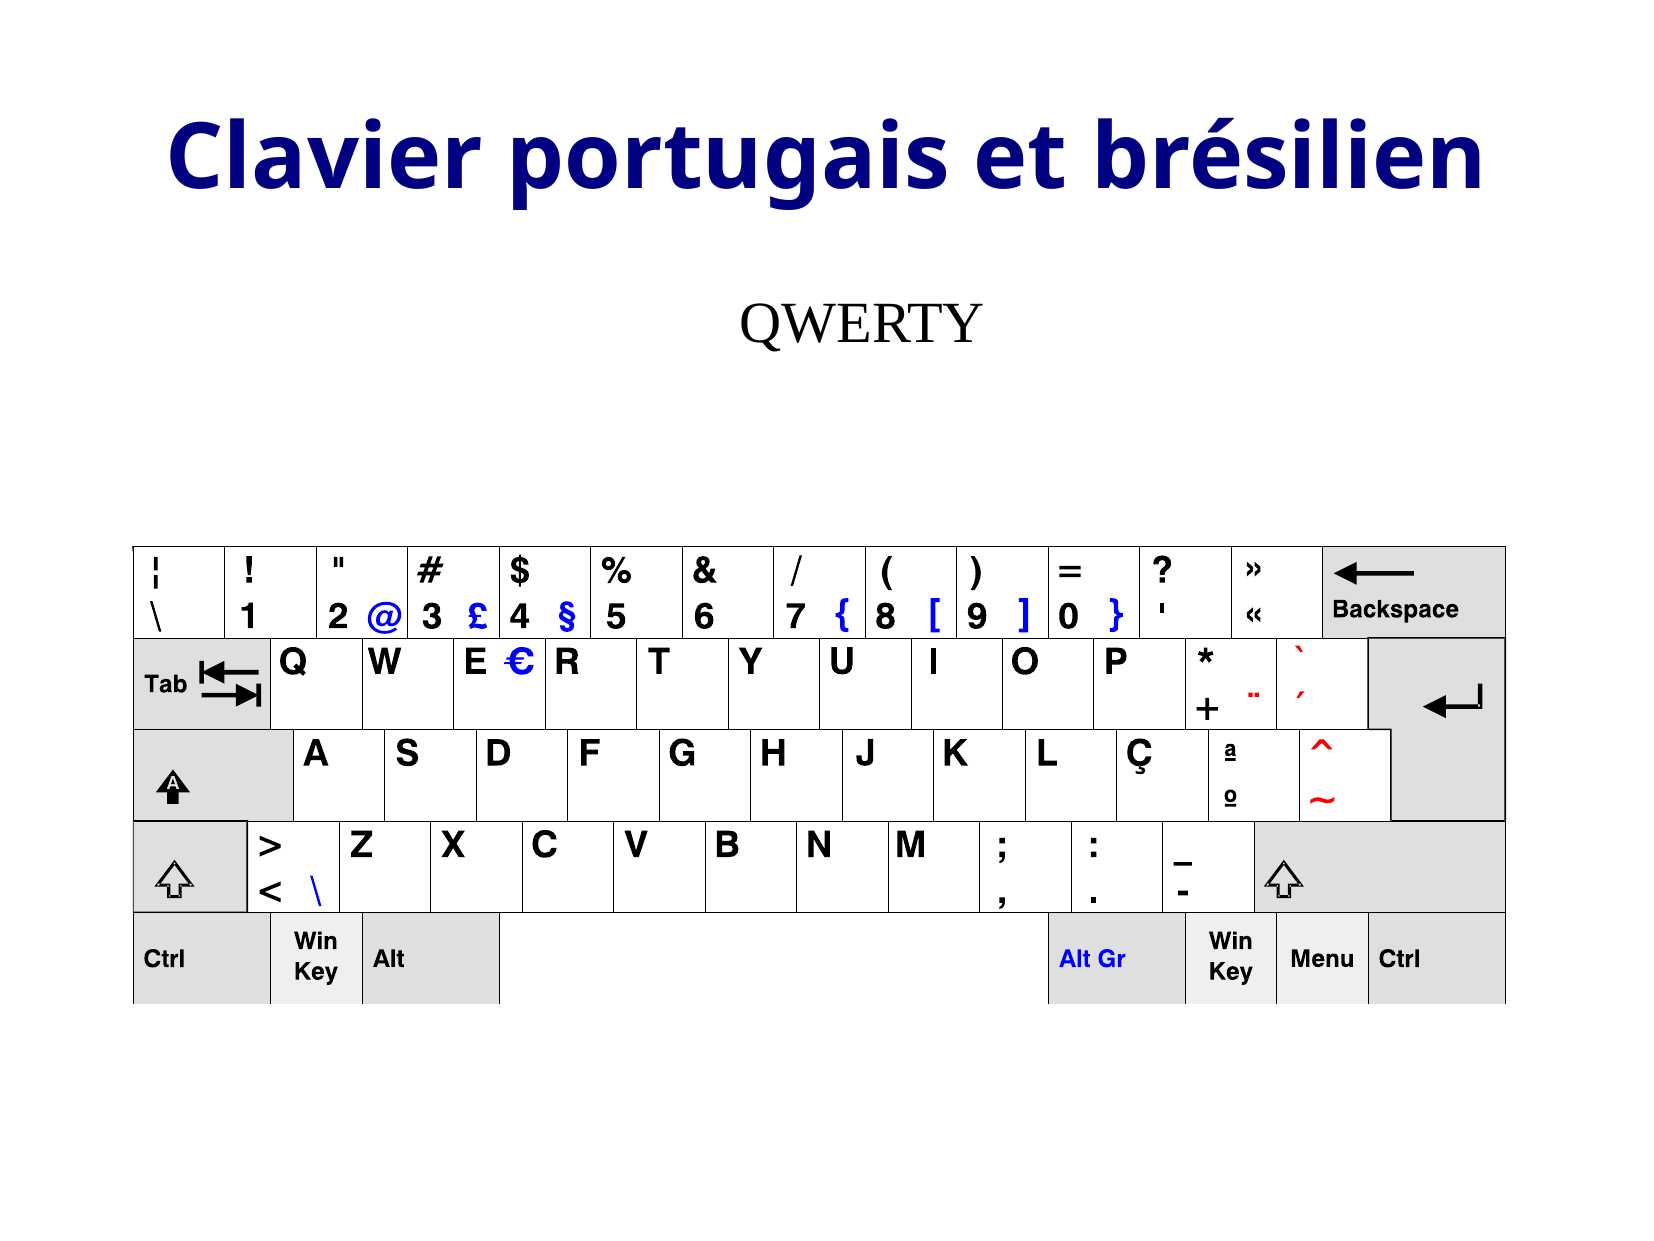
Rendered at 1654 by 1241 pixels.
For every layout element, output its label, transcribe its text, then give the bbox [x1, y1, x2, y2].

picture [132, 546, 1507, 1004]
list QWERTY [82, 290, 1571, 414]
title Clavier portugais et brésilien [82, 49, 1571, 257]
